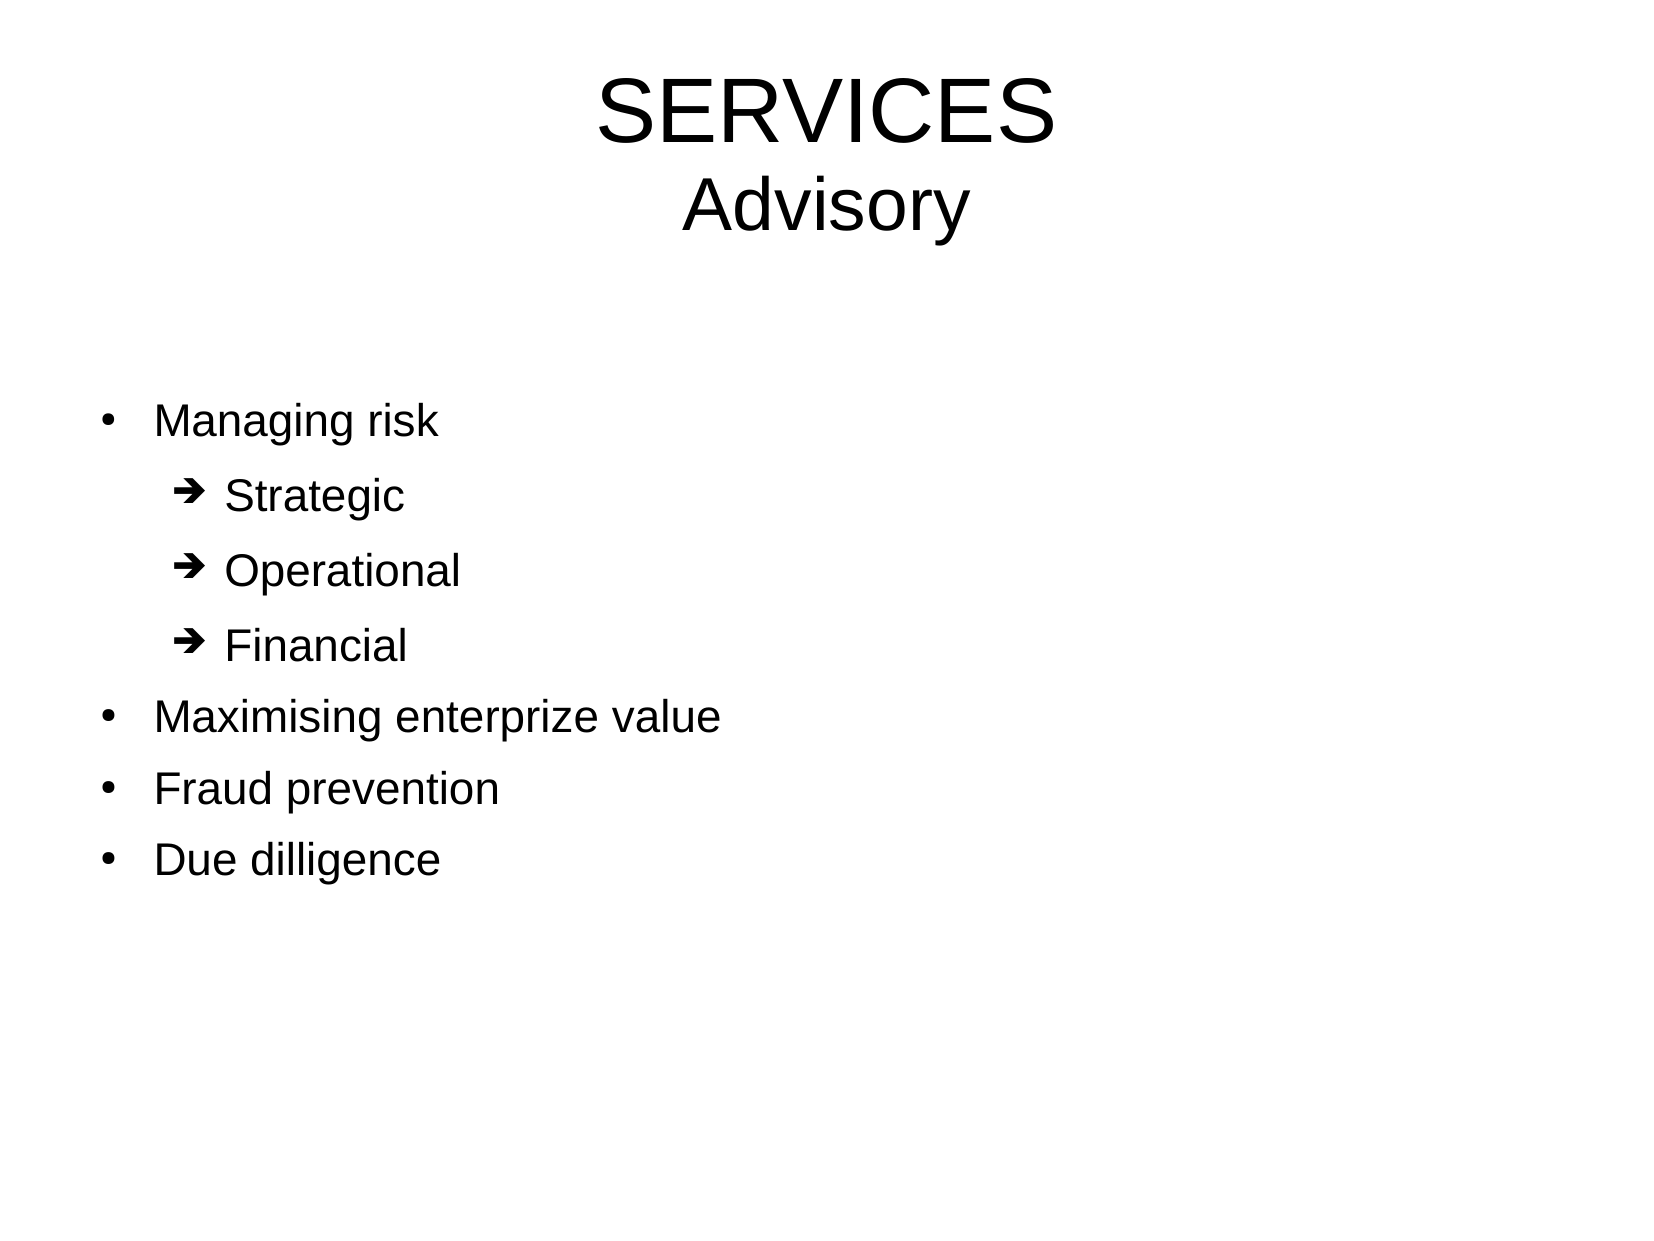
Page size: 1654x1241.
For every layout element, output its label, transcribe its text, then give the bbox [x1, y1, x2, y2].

title SERVICES Advisory [82, 49, 1571, 257]
list Managing risk Strategic Operational Financial Maximising enterprize value Fraud prevention Due dilligence [82, 395, 1571, 1115]
